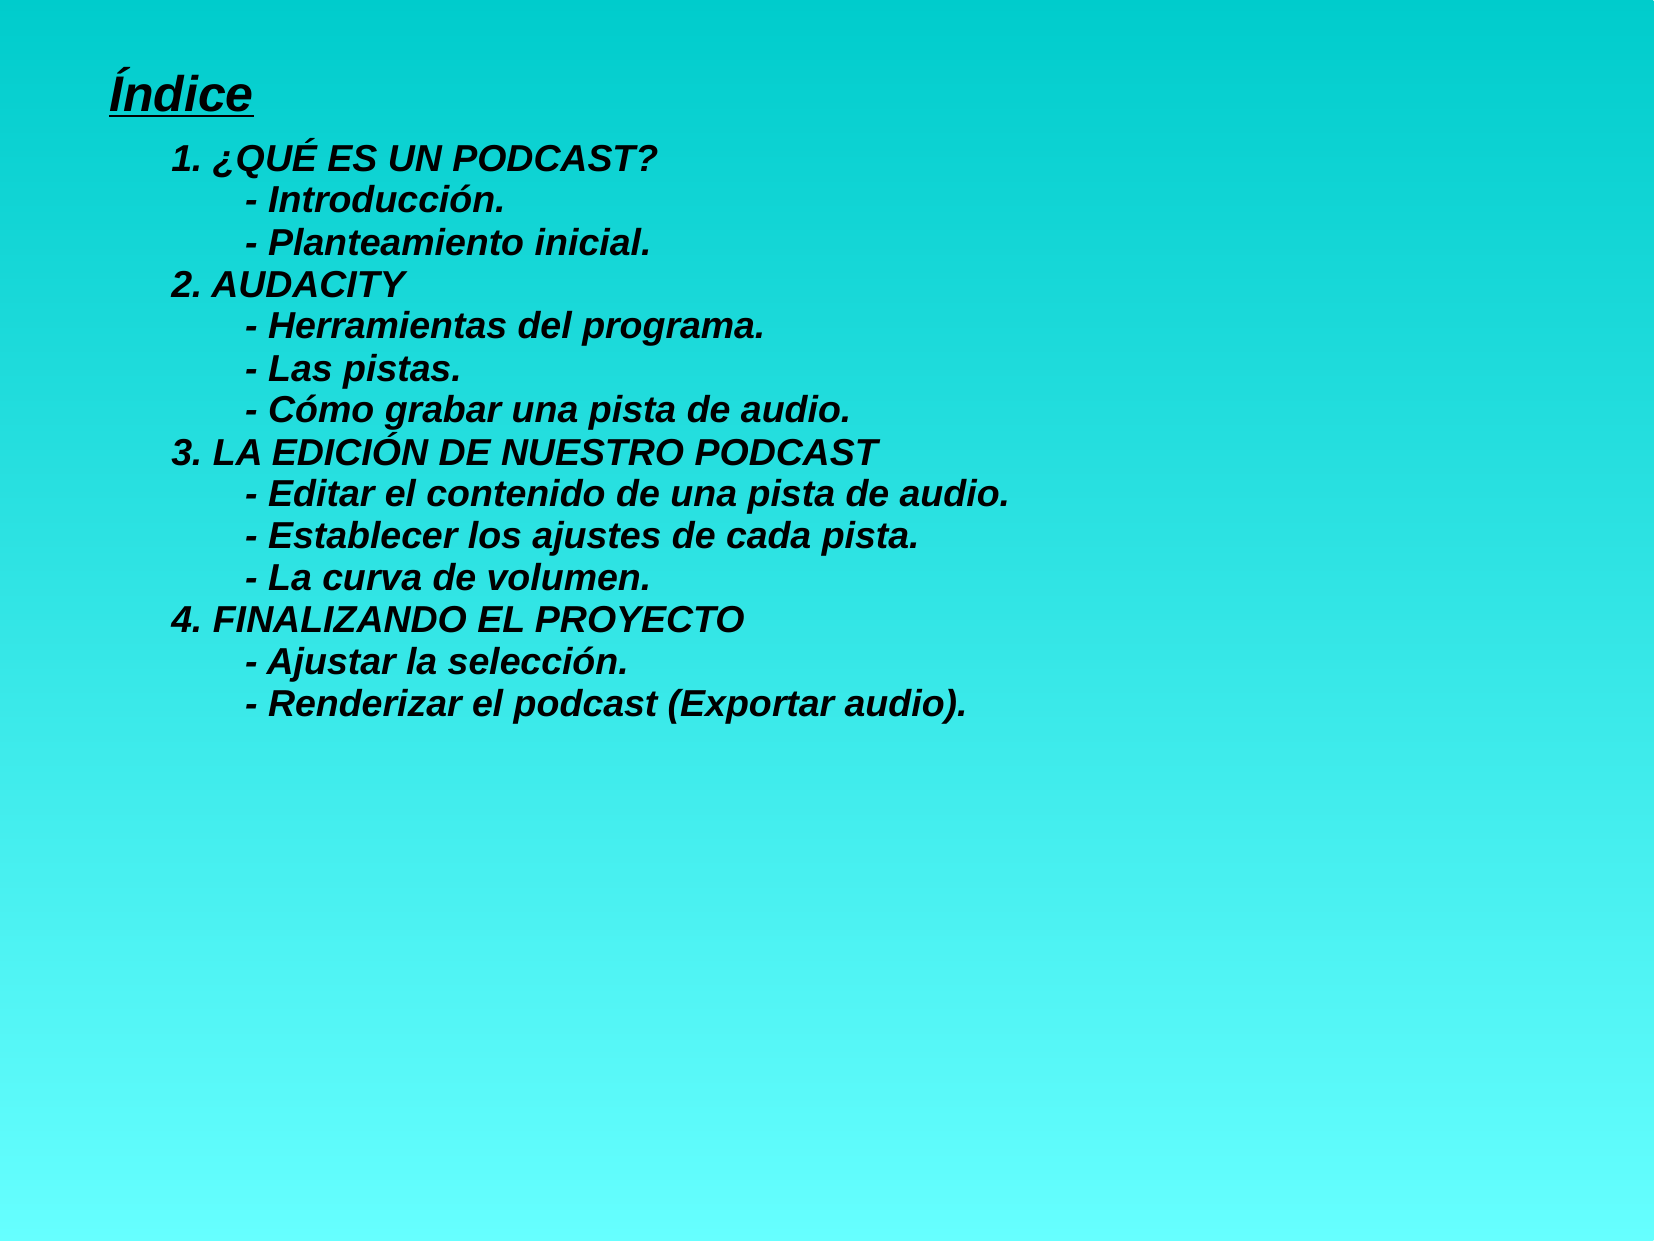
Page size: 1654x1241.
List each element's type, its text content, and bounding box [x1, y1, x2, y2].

text_box Índice [94, 59, 272, 130]
text_box 1. ¿QUÉ ES UN PODCAST? - Introducción. - Planteamiento inicial. 2. AUDACITY - Herramientas del programa. - Las pistas. - Cómo grabar una pista de audio. 3. LA EDICIÓN DE NUESTRO PODCAST - Editar el contenido de una pista de audio. - Establecer los ajustes de cada pista. - La curva de volumen. 4. FINALIZANDO EL PROYECTO - Ajustar la selección. - Renderizar el podcast (Exportar audio). [156, 129, 1551, 1141]
